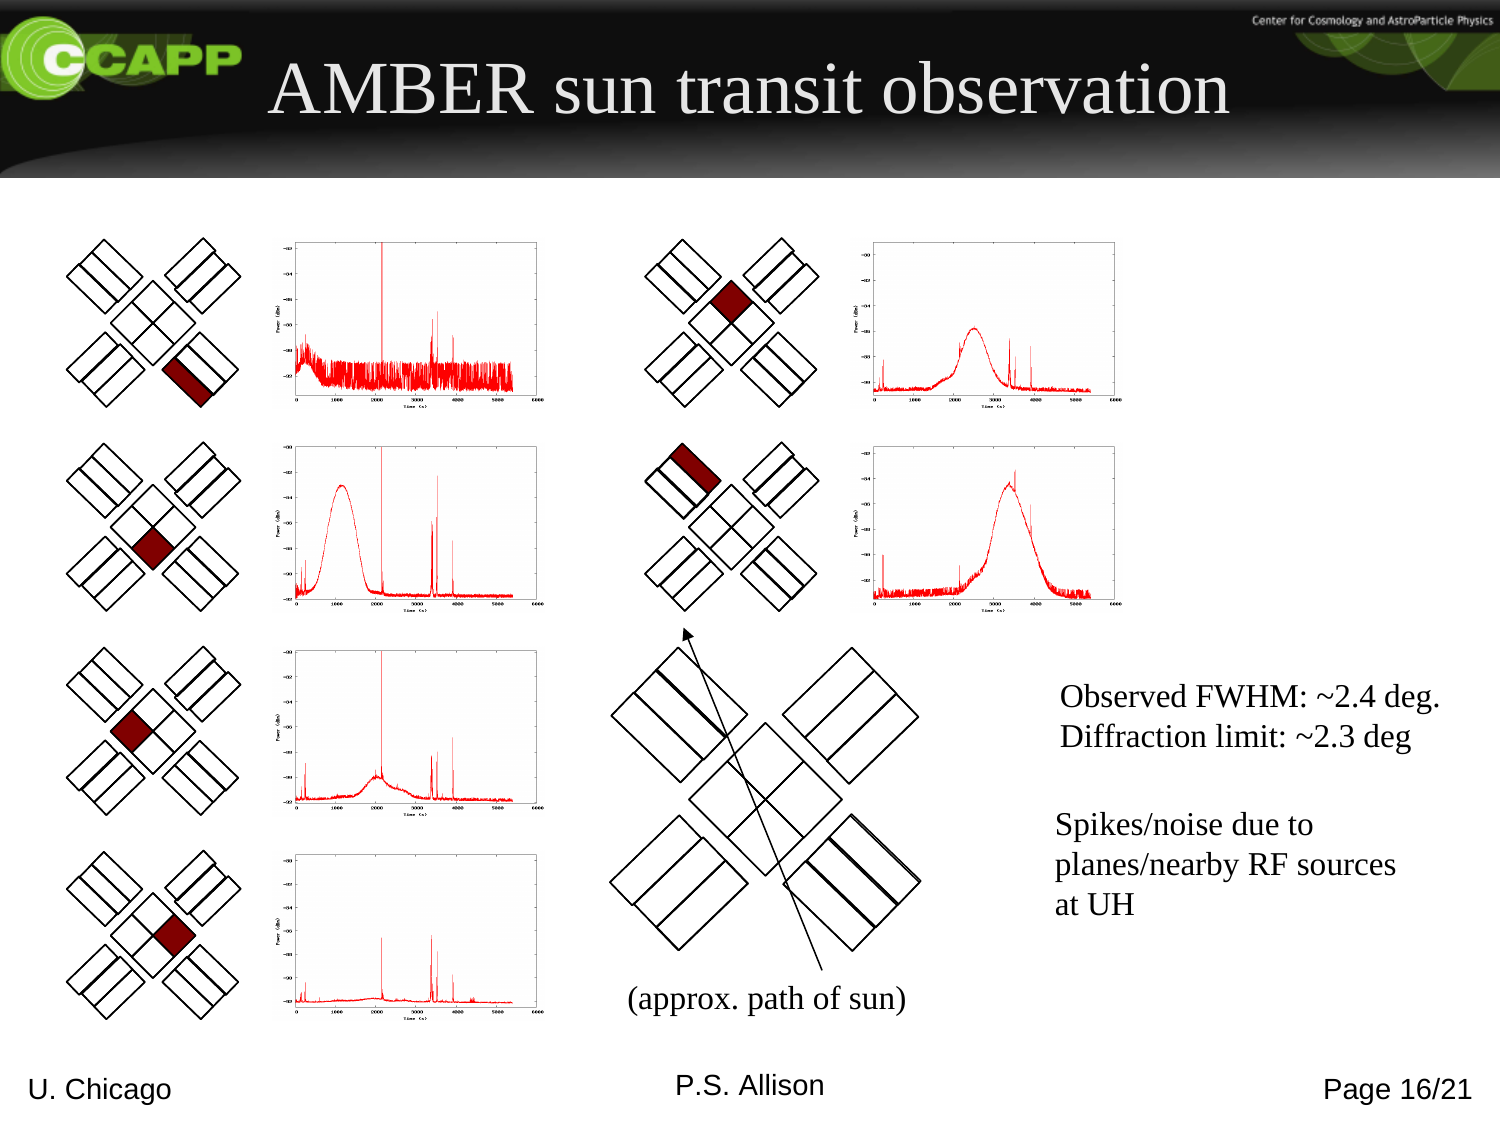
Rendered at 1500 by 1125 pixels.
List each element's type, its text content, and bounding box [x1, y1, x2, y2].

picture [850, 237, 1123, 409]
picture [272, 850, 545, 1021]
picture [272, 442, 545, 613]
text_box [154, 914, 196, 957]
text_box [670, 443, 721, 493]
picture [0, 0, 1500, 178]
title AMBER sun transit observation [75, 0, 1426, 162]
picture [272, 237, 545, 409]
picture [272, 646, 545, 817]
picture [850, 442, 1123, 613]
text_box Spikes/noise due to planes/nearby RF sources at UH [1040, 794, 1428, 933]
text_box [131, 527, 175, 570]
text_box [711, 280, 752, 321]
text_box [162, 357, 212, 407]
text_box [110, 710, 152, 752]
text_box (approx. path of sun)‏ [612, 968, 927, 1025]
text_box Observed FWHM: ~2.4 deg. Diffraction limit: ~2.3 deg [1044, 666, 1464, 764]
